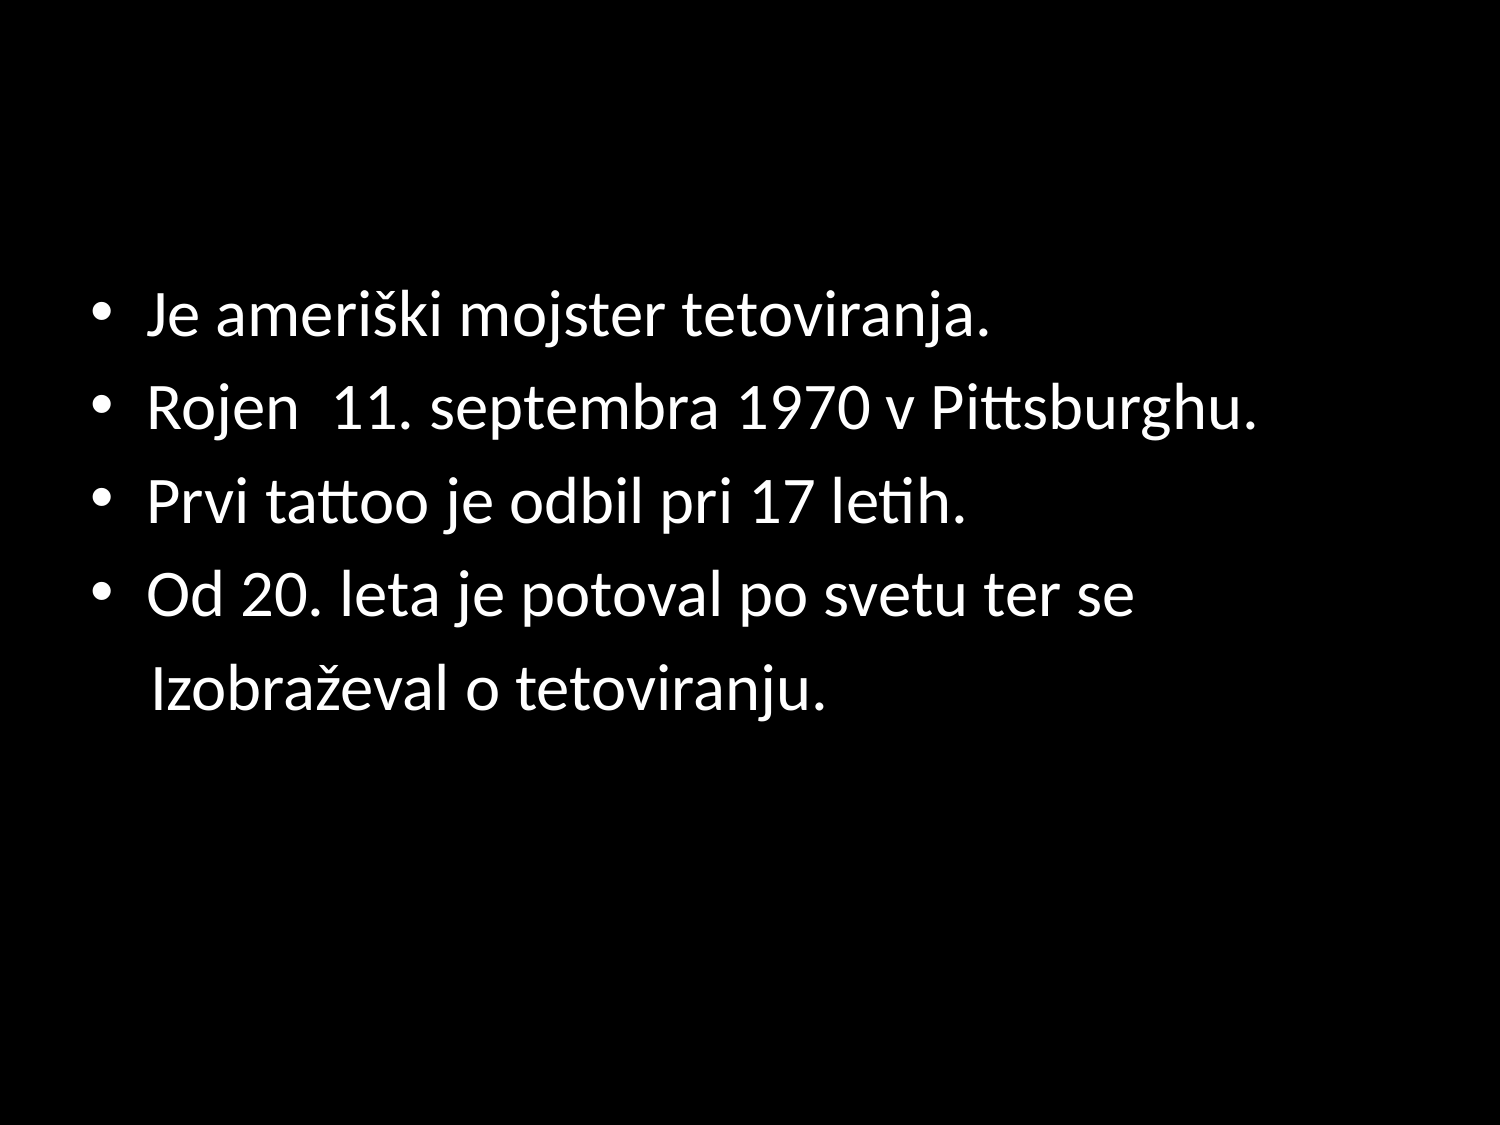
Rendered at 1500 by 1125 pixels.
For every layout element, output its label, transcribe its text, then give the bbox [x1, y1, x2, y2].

list Je ameriški mojster tetoviranja. Rojen 11. septembra 1970 v Pittsburghu. Prvi tattoo je odbil pri 17 letih. Od 20. leta je potoval po svetu ter se Izobraževal o tetoviranju. [75, 262, 1425, 1005]
